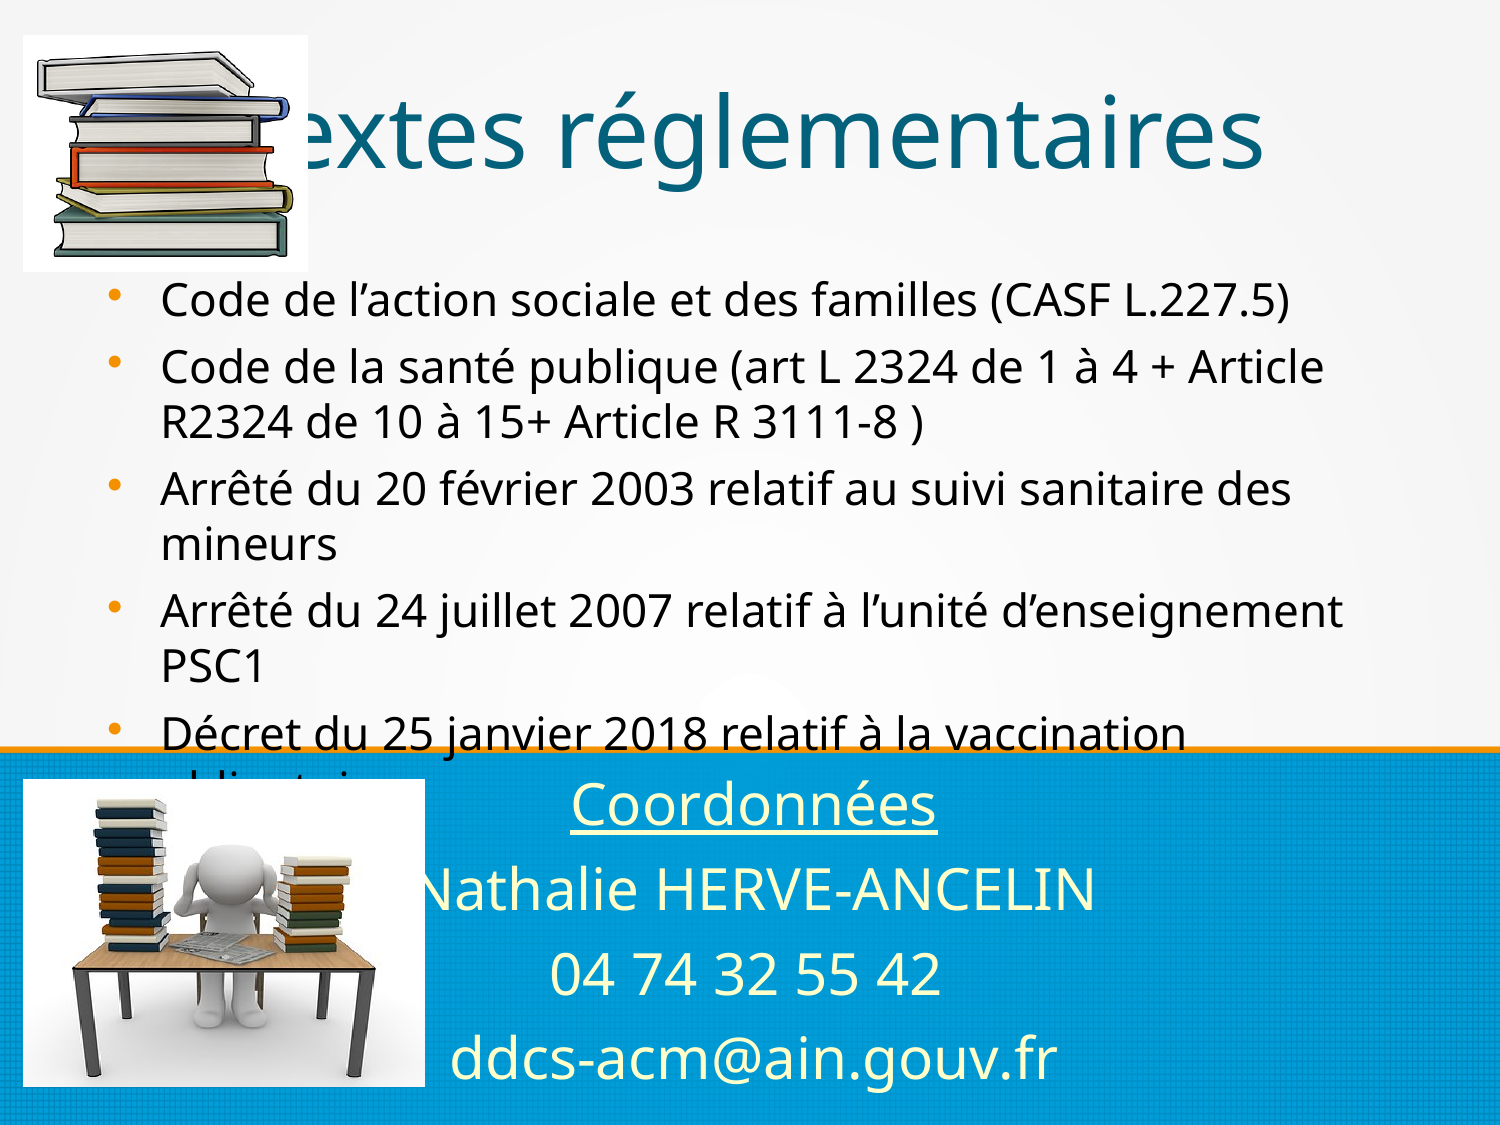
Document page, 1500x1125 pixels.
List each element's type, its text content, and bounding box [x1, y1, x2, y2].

picture [24, 779, 425, 1086]
picture [0, 0, 1500, 753]
text_box Coordonnées Nathalie HERVE-ANCELIN 04 74 32 55 42 ddcs-acm@ain.gouv.fr [255, 760, 1253, 1099]
list Code de l’action sociale et des familles (CASF L.227.5) Code de la santé publique (art L 2324 de 1 à 4 + Article R2324 de 10 à 15+ Article R 3111-8 ) Arrêté du 20 février 2003 relatif au suivi sanitaire des mineurs Arrêté du 24 juillet 2007 relatif à l’unité d’enseignement PSC1 Décret du 25 janvier 2018 relatif à la vaccination obligatoire [75, 262, 1426, 1000]
title Textes réglementaires [308, 45, 1426, 213]
